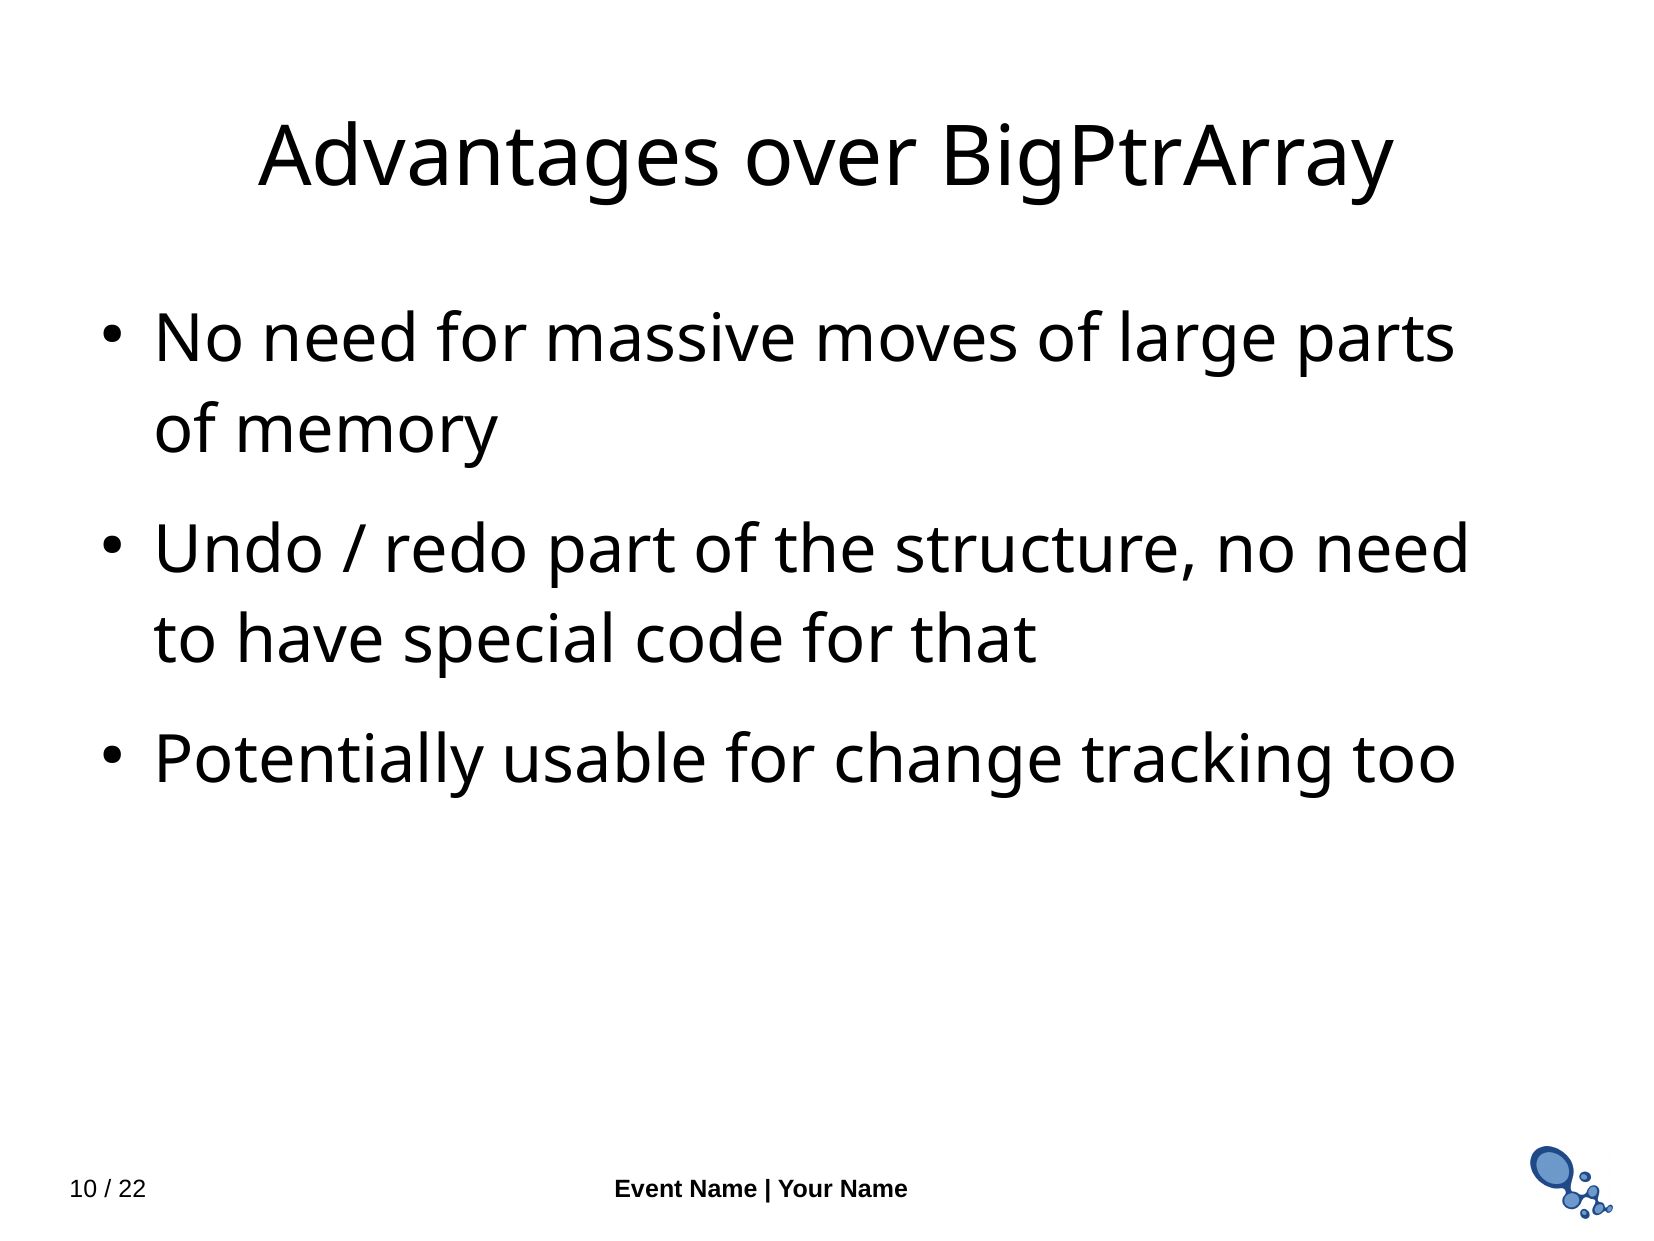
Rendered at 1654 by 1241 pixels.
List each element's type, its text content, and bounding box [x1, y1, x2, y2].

title Advantages over BigPtrArray [82, 49, 1571, 257]
list No need for massive moves of large parts of memory Undo / redo part of the structure, no need to have special code for that Potentially usable for change tracking too [82, 290, 1538, 1010]
picture [1530, 1146, 1613, 1219]
